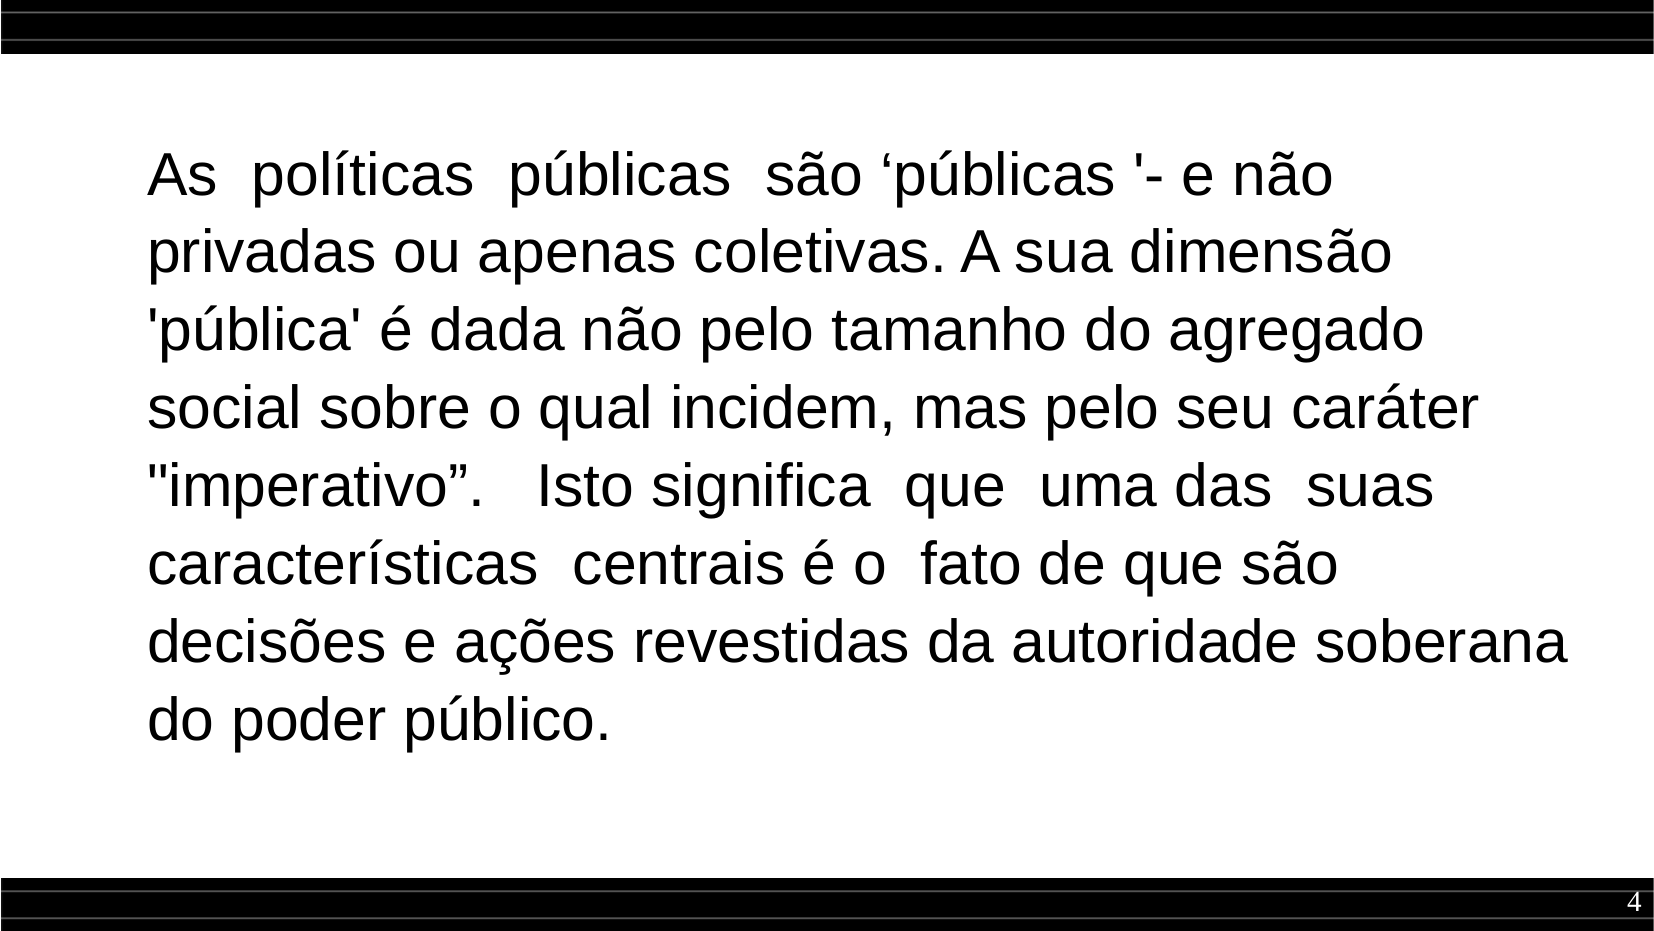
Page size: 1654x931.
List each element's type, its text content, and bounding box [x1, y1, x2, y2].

picture [1, 878, 1654, 931]
picture [1, 0, 1654, 54]
list As políticas públicas são ‘públicas '- e não privadas ou apenas coletivas. A sua dimensão 'pública' é dada não pelo tamanho do agregado social sobre o qual incidem, mas pelo seu caráter "imperativo”. Isto significa que uma das suas características centrais é o fato de que são decisões e ações revestidas da autoridade soberana do poder público. [82, 129, 1571, 758]
